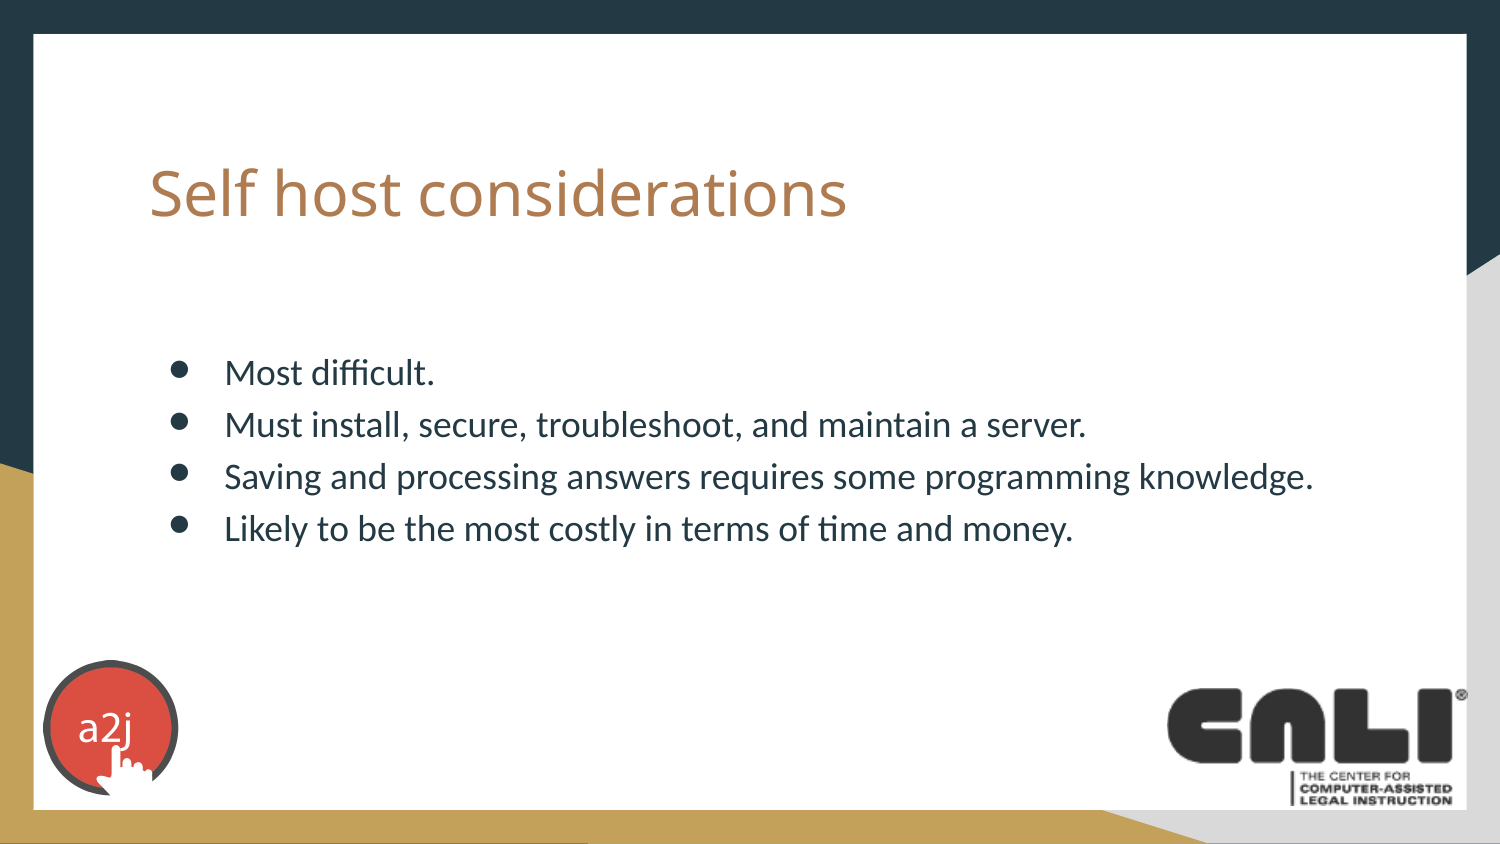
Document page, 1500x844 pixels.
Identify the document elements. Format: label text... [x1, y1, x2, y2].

list Most difficult. Must install, secure, troubleshoot, and maintain a server. Saving and processing answers requires some programming knowledge. Likely to be the most costly in terms of time and money. [134, 326, 1366, 729]
picture [43, 660, 182, 806]
title Self host considerations [134, 138, 1366, 296]
picture [1167, 688, 1468, 806]
